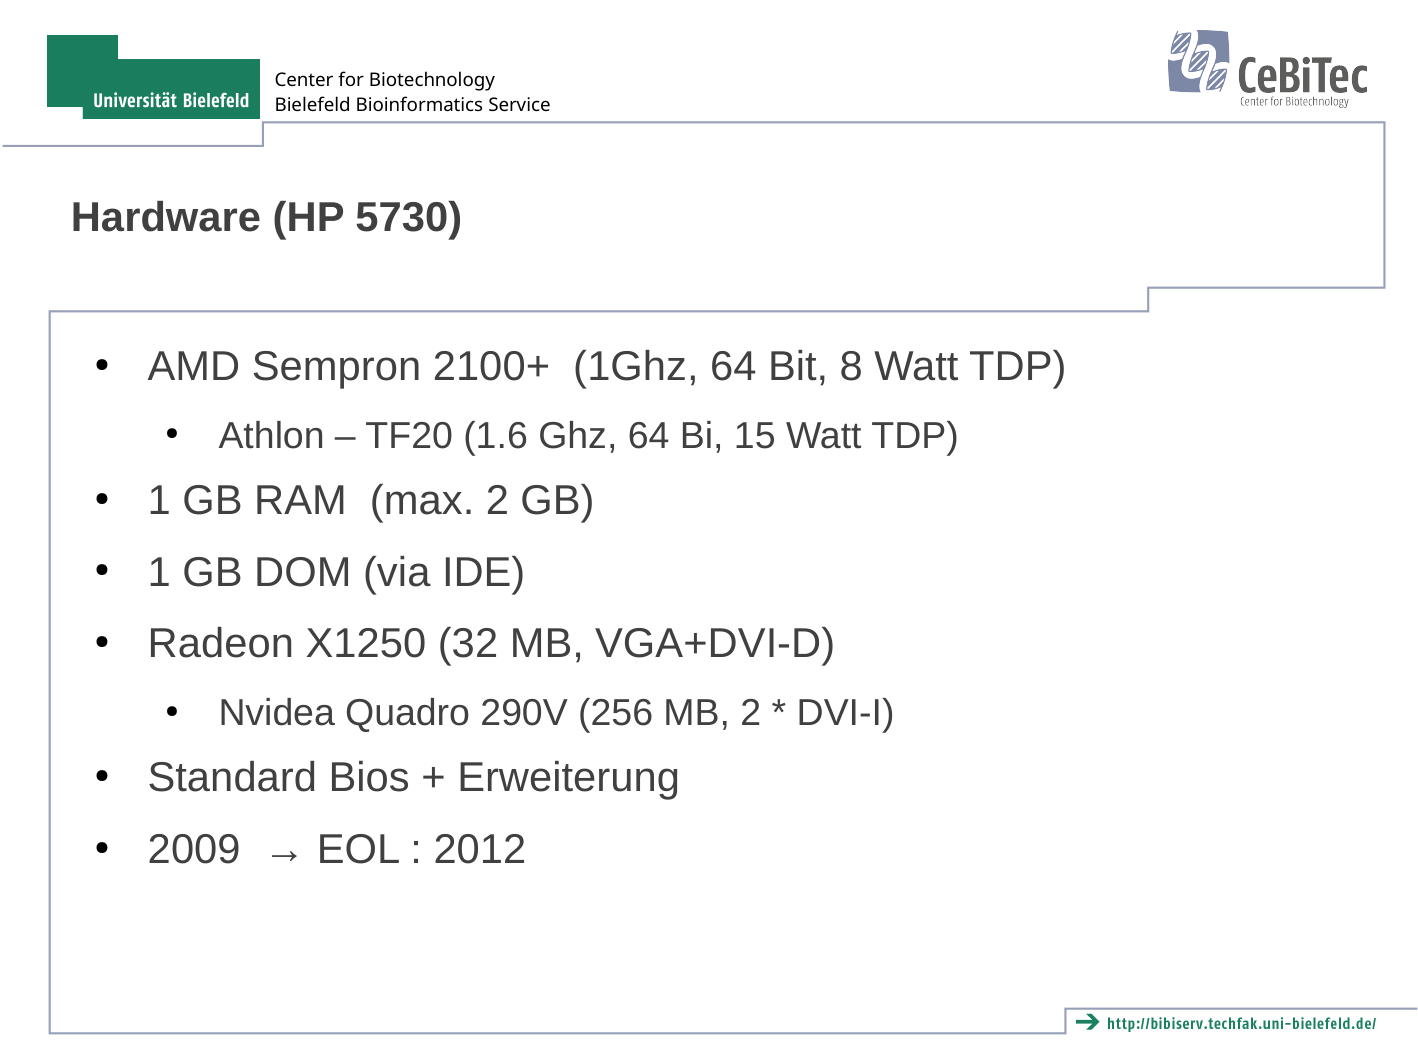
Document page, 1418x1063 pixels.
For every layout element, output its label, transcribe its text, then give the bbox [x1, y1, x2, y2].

title Hardware (HP 5730) [70, 159, 1359, 275]
picture [2, 3, 1418, 1063]
list AMD Sempron 2100+ (1Ghz, 64 Bit, 8 Watt TDP) Athlon – TF20 (1.6 Ghz, 64 Bi, 15 Watt TDP) 1 GB RAM (max. 2 GB) 1 GB DOM (via IDE) Radeon X1250 (32 MB, VGA+DVI-D) Nvidea Quadro 290V (256 MB, 2 * DVI-I) Standard Bios + Erweiterung 2009 → EOL : 2012 [76, 342, 1375, 942]
